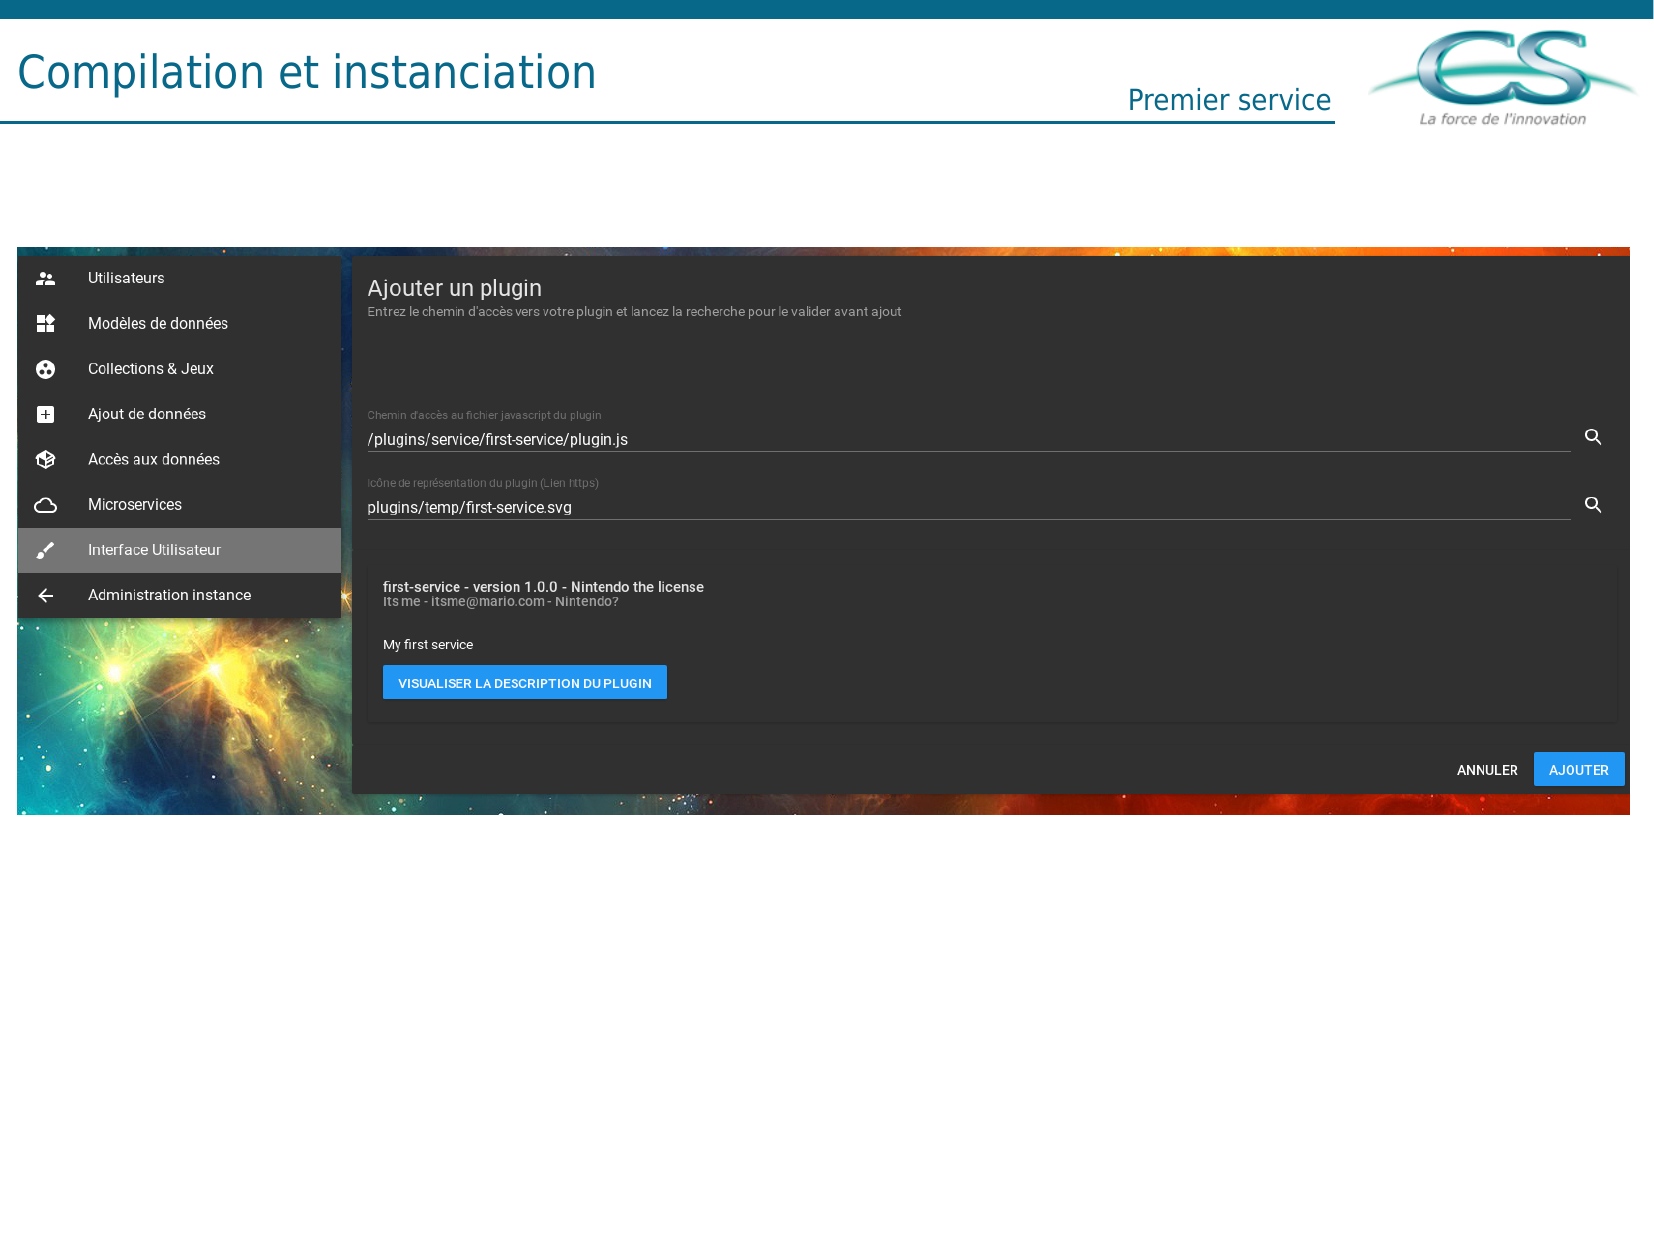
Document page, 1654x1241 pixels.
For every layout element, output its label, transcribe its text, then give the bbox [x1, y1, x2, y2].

text_box Premier service [1116, 71, 1359, 164]
title Compilation et instanciation [17, 46, 1368, 106]
picture [17, 247, 1630, 815]
picture [1368, 28, 1642, 128]
